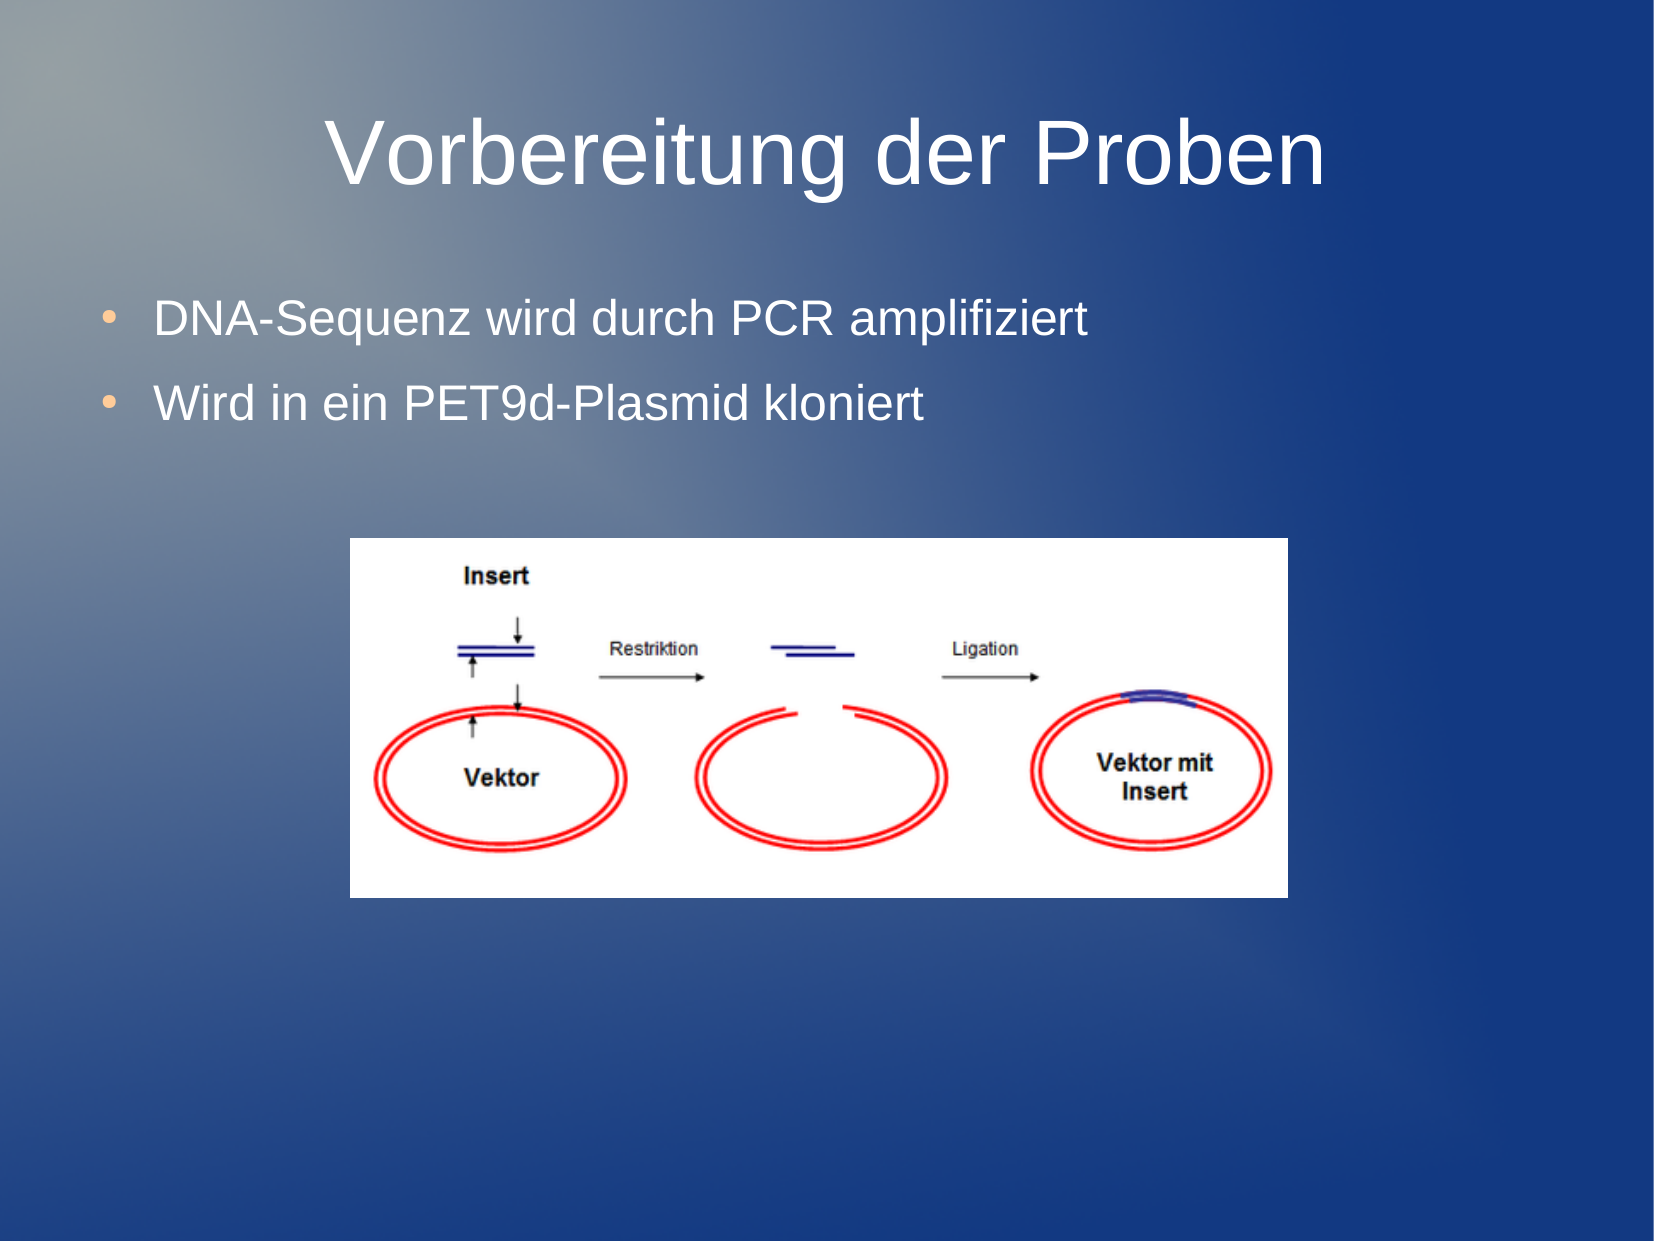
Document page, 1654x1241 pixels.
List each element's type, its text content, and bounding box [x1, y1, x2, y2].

list DNA-Sequenz wird durch PCR amplifiziert Wird in ein PET9d-Plasmid kloniert [82, 290, 1571, 1109]
title Vorbereitung der Proben [82, 49, 1571, 257]
picture [0, 0, 1654, 1241]
